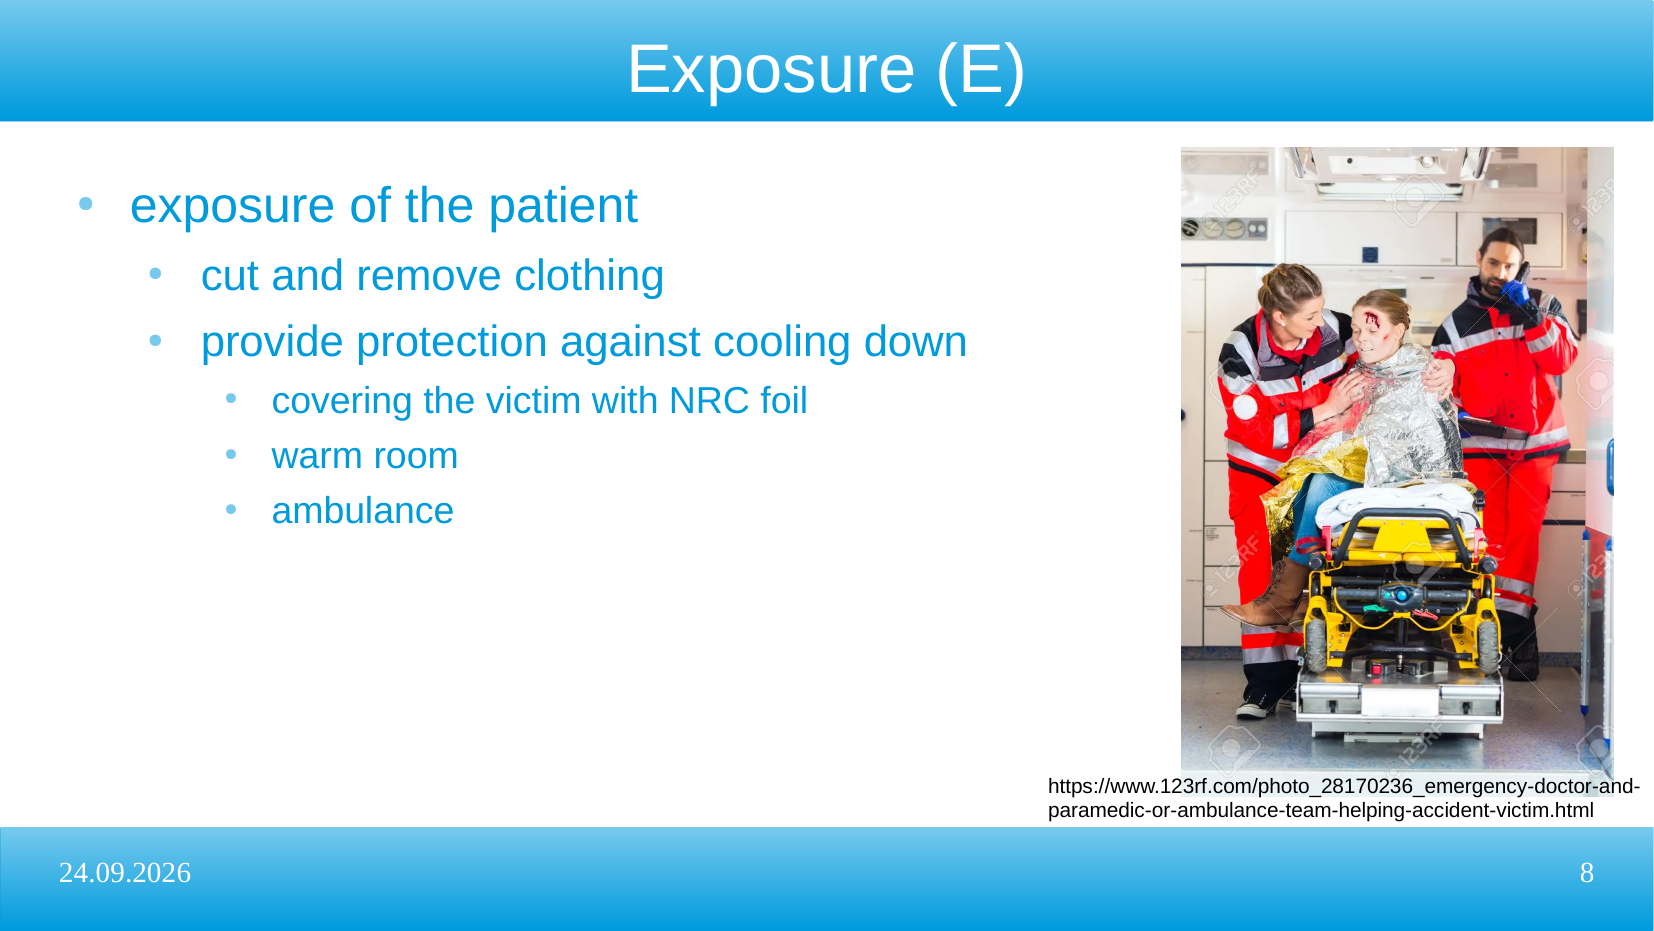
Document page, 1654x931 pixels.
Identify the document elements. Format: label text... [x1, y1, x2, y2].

text_box https://www.123rf.com/photo_28170236_emergency-doctor-and-paramedic-or-ambulance-team-helping-accident-victim.html [1033, 767, 1654, 867]
title Exposure (E) [59, 29, 1595, 108]
list exposure of the patient cut and remove clothing provide protection against cooling down covering the victim with NRC foil warm room ambulance [59, 177, 1181, 768]
picture [1181, 147, 1614, 767]
